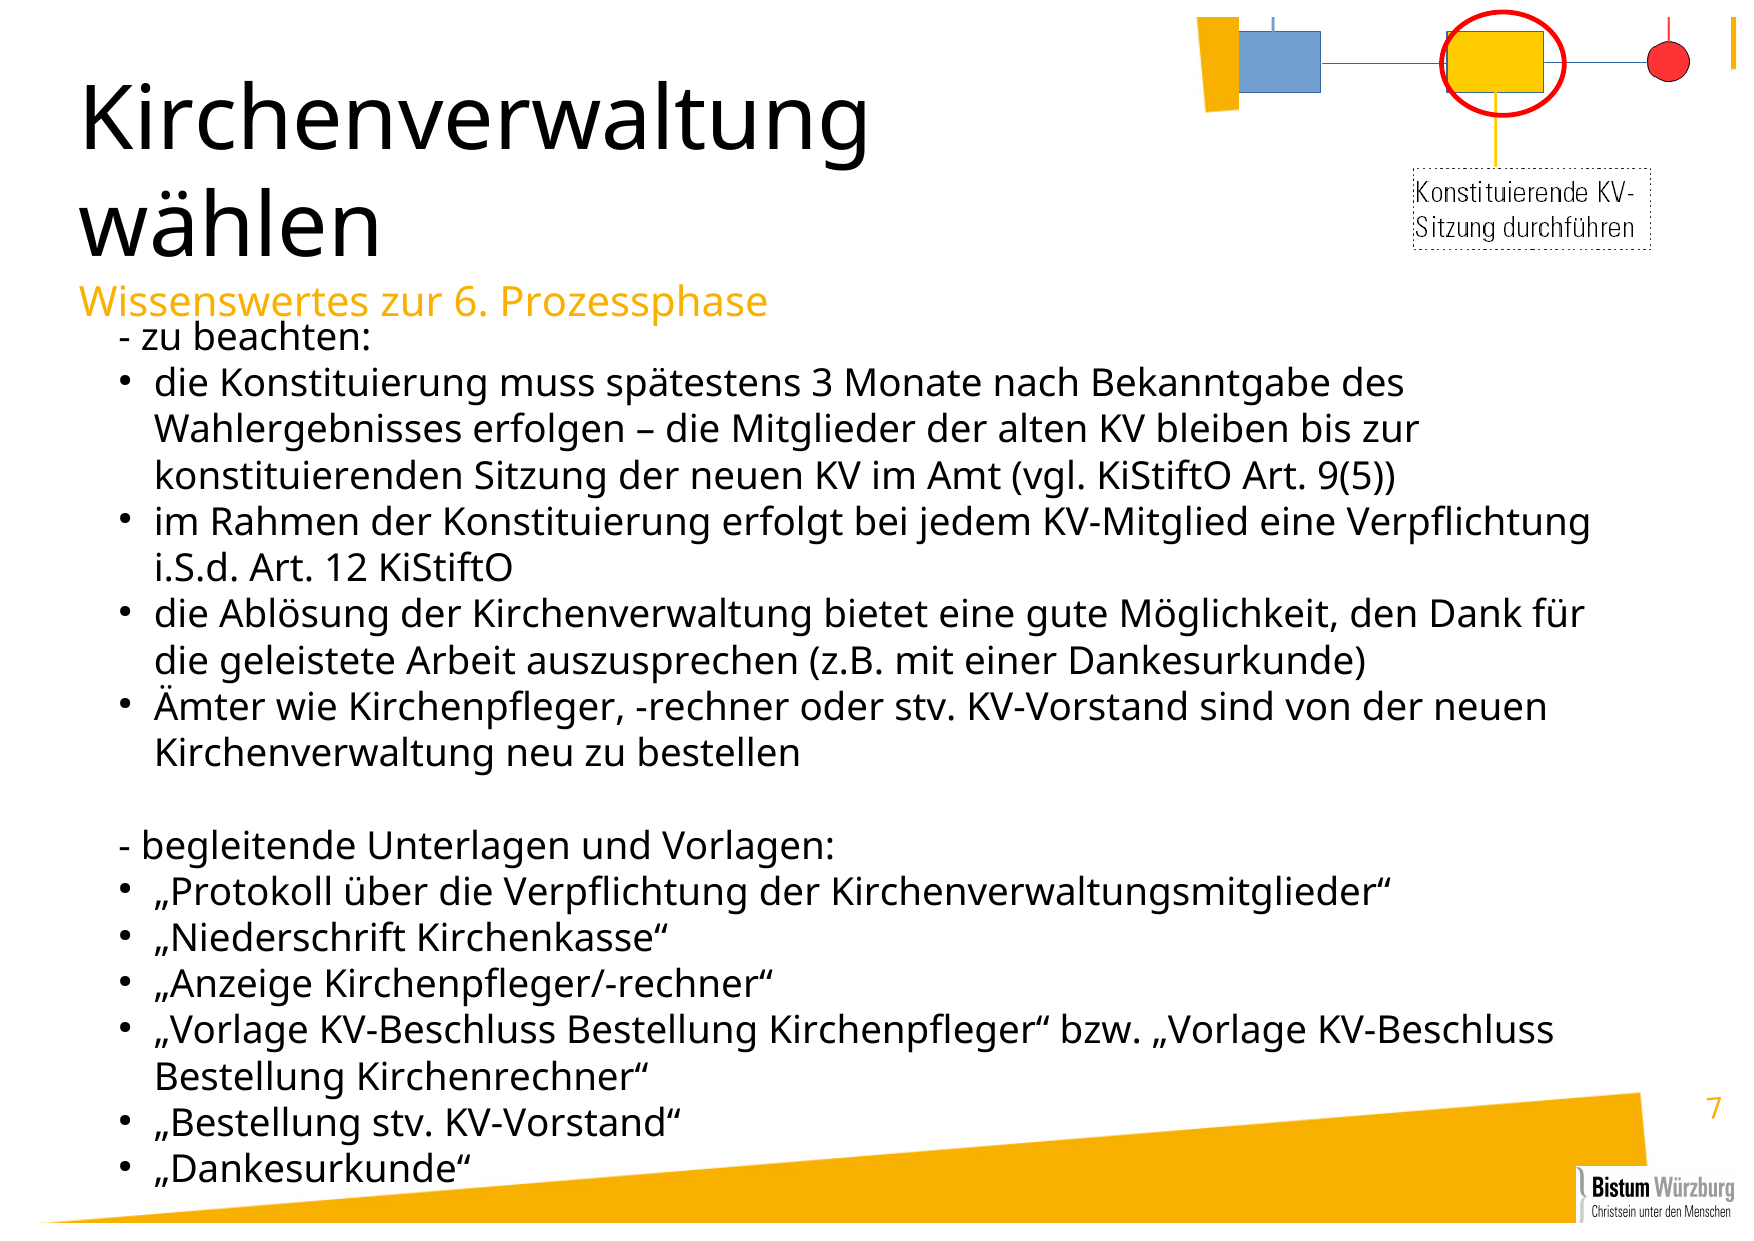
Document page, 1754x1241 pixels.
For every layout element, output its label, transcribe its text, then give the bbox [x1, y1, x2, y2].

text_box - zu beachten: die Konstituierung muss spätestens 3 Monate nach Bekanntgabe des Wahlergebnisses erfolgen – die Mitglieder der alten KV bleiben bis zur konstituierenden Sitzung der neuen KV im Amt (vgl. KiStiftO Art. 9(5)) im Rahmen der Konstituierung erfolgt bei jedem KV-Mitglied eine Verpflichtung i.S.d. Art. 12 KiStiftO die Ablösung der Kirchenverwaltung bietet eine gute Möglichkeit, den Dank für die geleistete Arbeit auszusprechen (z.B. mit einer Dankesurkunde) Ämter wie Kirchenpfleger, -rechner oder stv. KV-Vorstand sind von der neuen Kirchenverwaltung neu zu bestellen - begleitende Unterlagen und Vorlagen: „Protokoll über die Verpflichtung der Kirchenverwaltungsmitglieder“ „Niederschrift Kirchenkasse“ „Anzeige Kirchenpfleger/-rechner“ „Vorlage KV-Beschluss Bestellung Kirchenpfleger“ bzw. „Vorlage KV-Beschluss Bestellung Kirchenrechner“ „Bestellung stv. KV-Vorstand“ „Dankesurkunde“ [103, 304, 1651, 1216]
title Kirchenverwaltung wählen Wissenswertes zur 6. Prozessphase [78, 59, 1172, 262]
picture [17, 17, 1737, 1223]
picture [1444, 17, 1561, 112]
